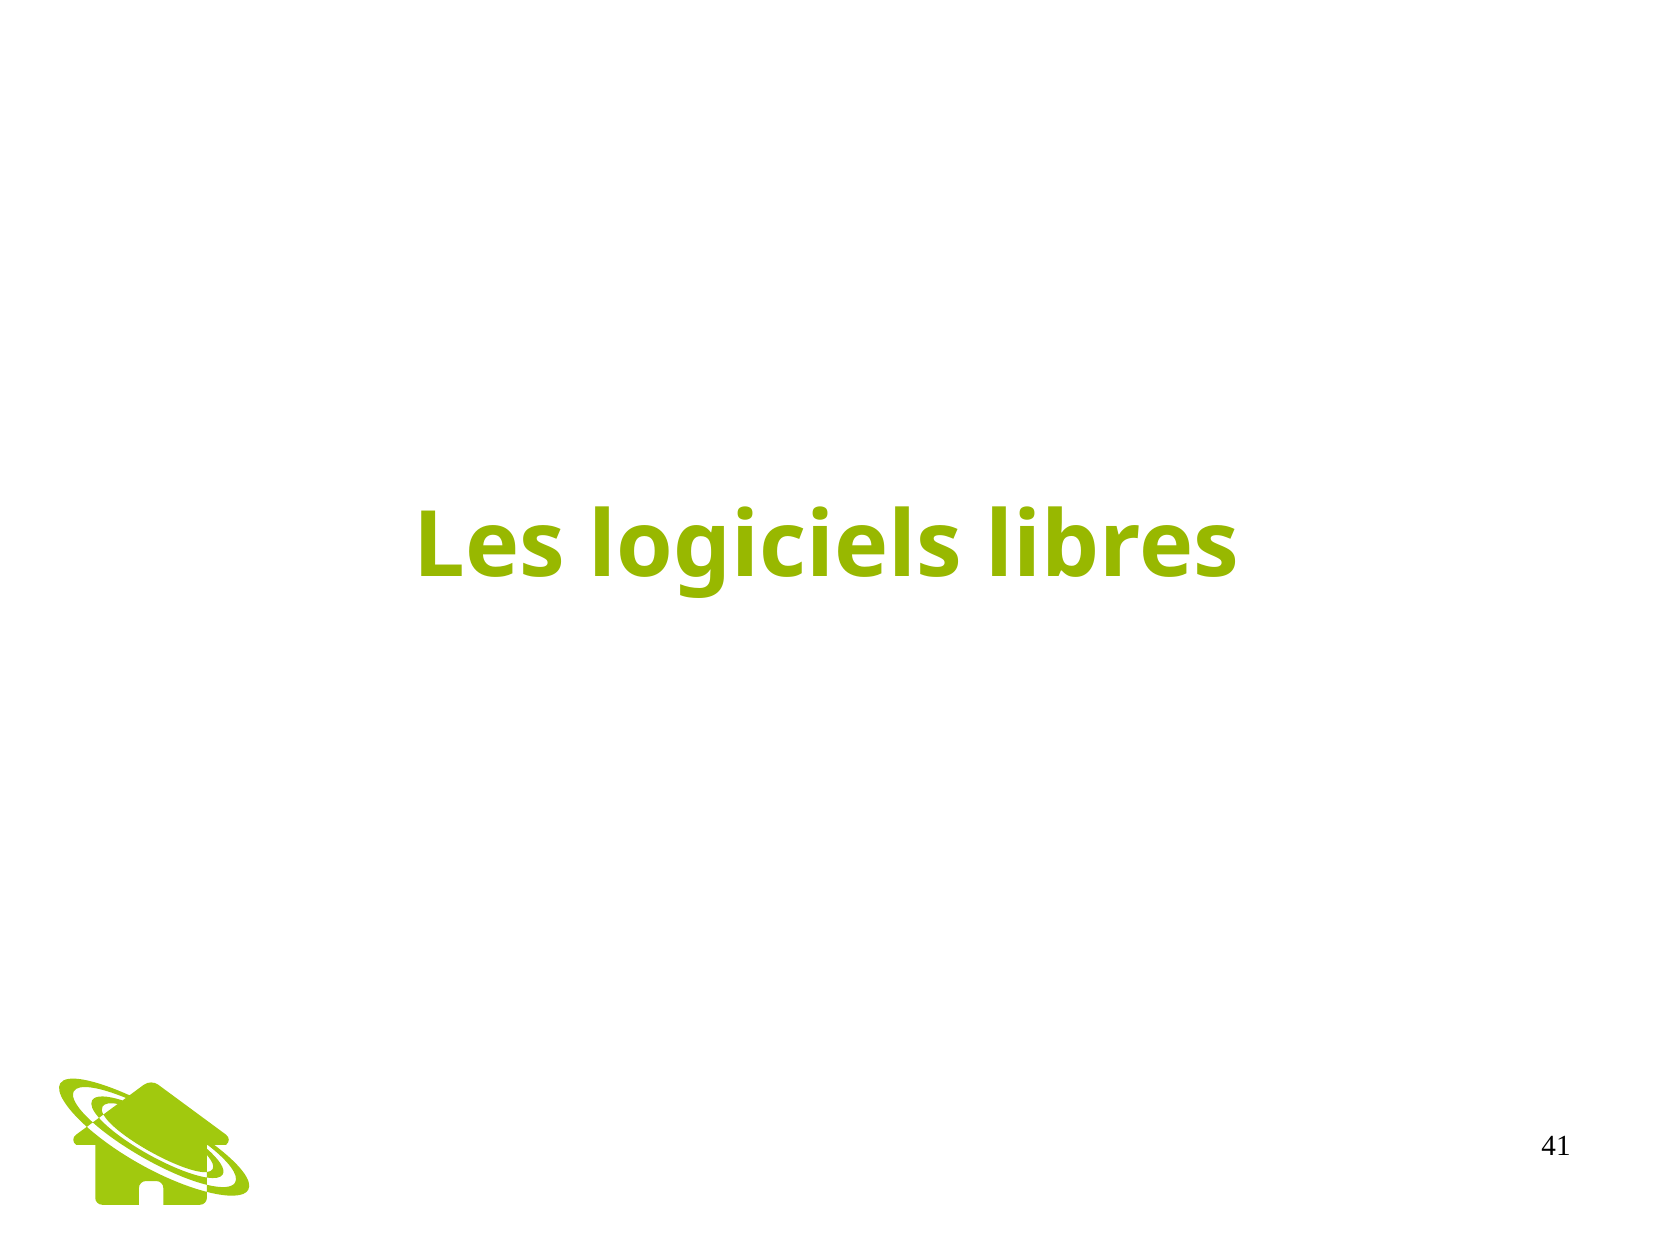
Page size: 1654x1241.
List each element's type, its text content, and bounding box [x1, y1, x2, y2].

title Les logiciels libres [82, 397, 1571, 686]
